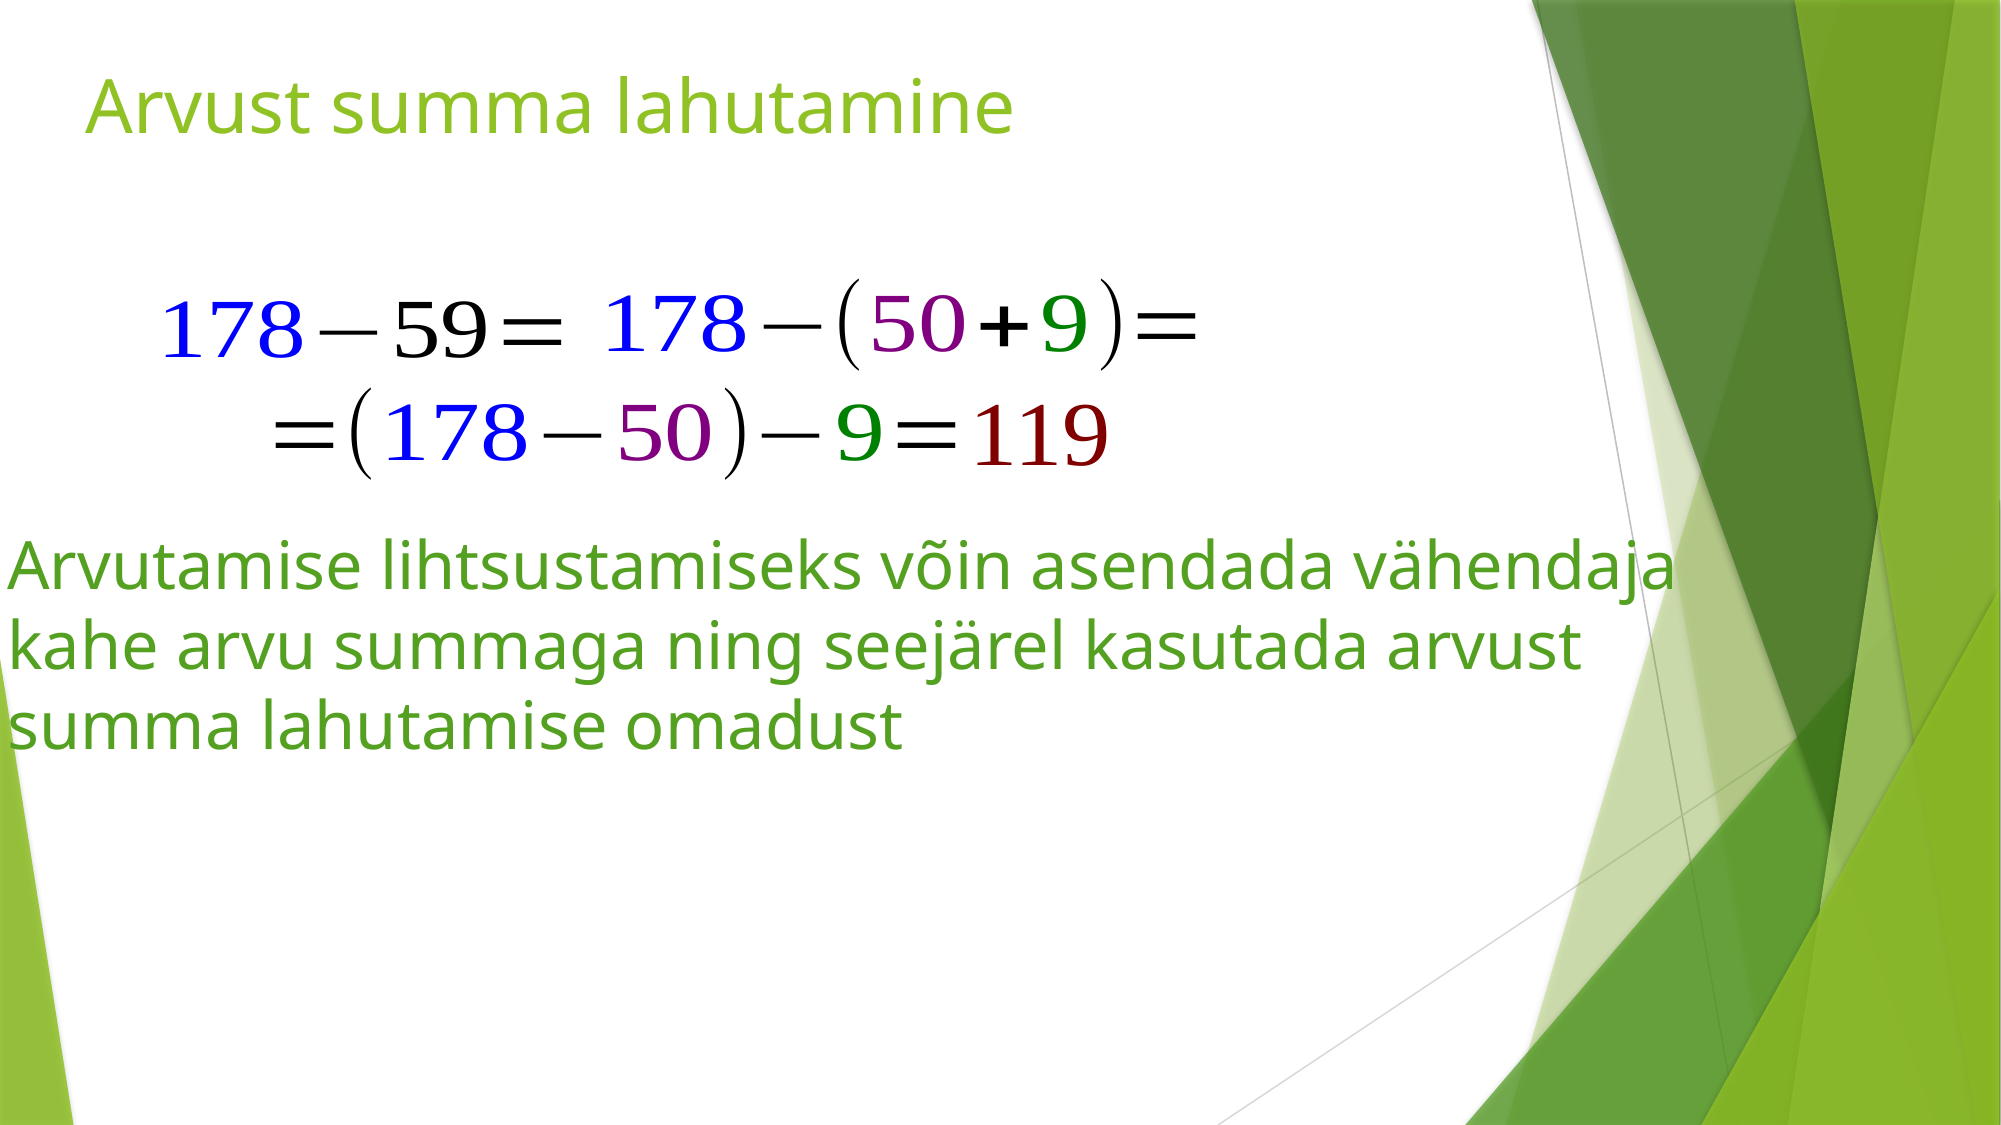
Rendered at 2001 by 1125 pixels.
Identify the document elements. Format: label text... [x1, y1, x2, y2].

title Arvust summa lahutamine [70, 50, 1481, 268]
chart [147, 282, 585, 376]
text_box Arvutamise lihtsustamiseks võin asendada vähendaja kahe arvu summaga ning seejärel kasutada arvust summa lahutamise omadust [0, 515, 1695, 771]
chart [590, 274, 1220, 376]
chart [242, 383, 1123, 485]
